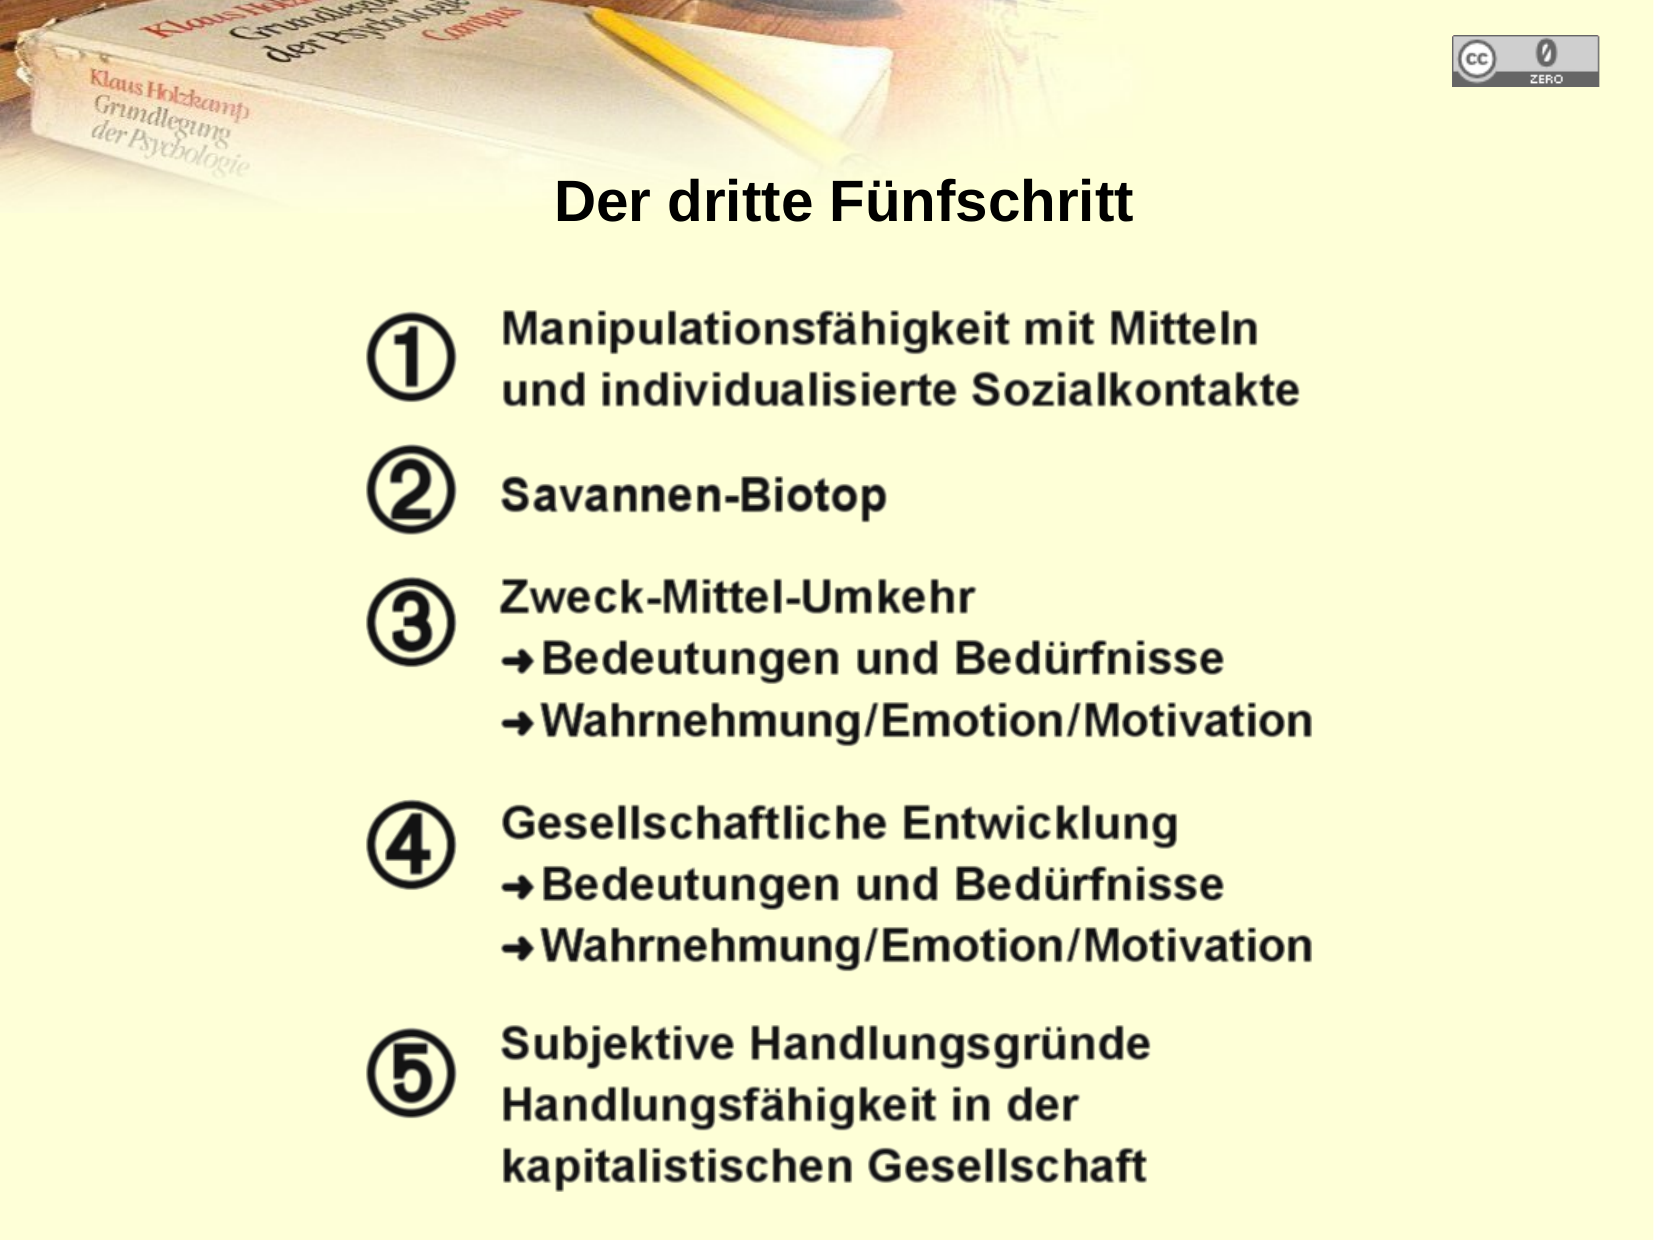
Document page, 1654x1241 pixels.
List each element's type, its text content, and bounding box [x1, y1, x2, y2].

title Der dritte Fünfschritt [82, 124, 1607, 278]
picture [1452, 35, 1600, 87]
picture [366, 310, 1312, 1192]
picture [0, 0, 1156, 213]
